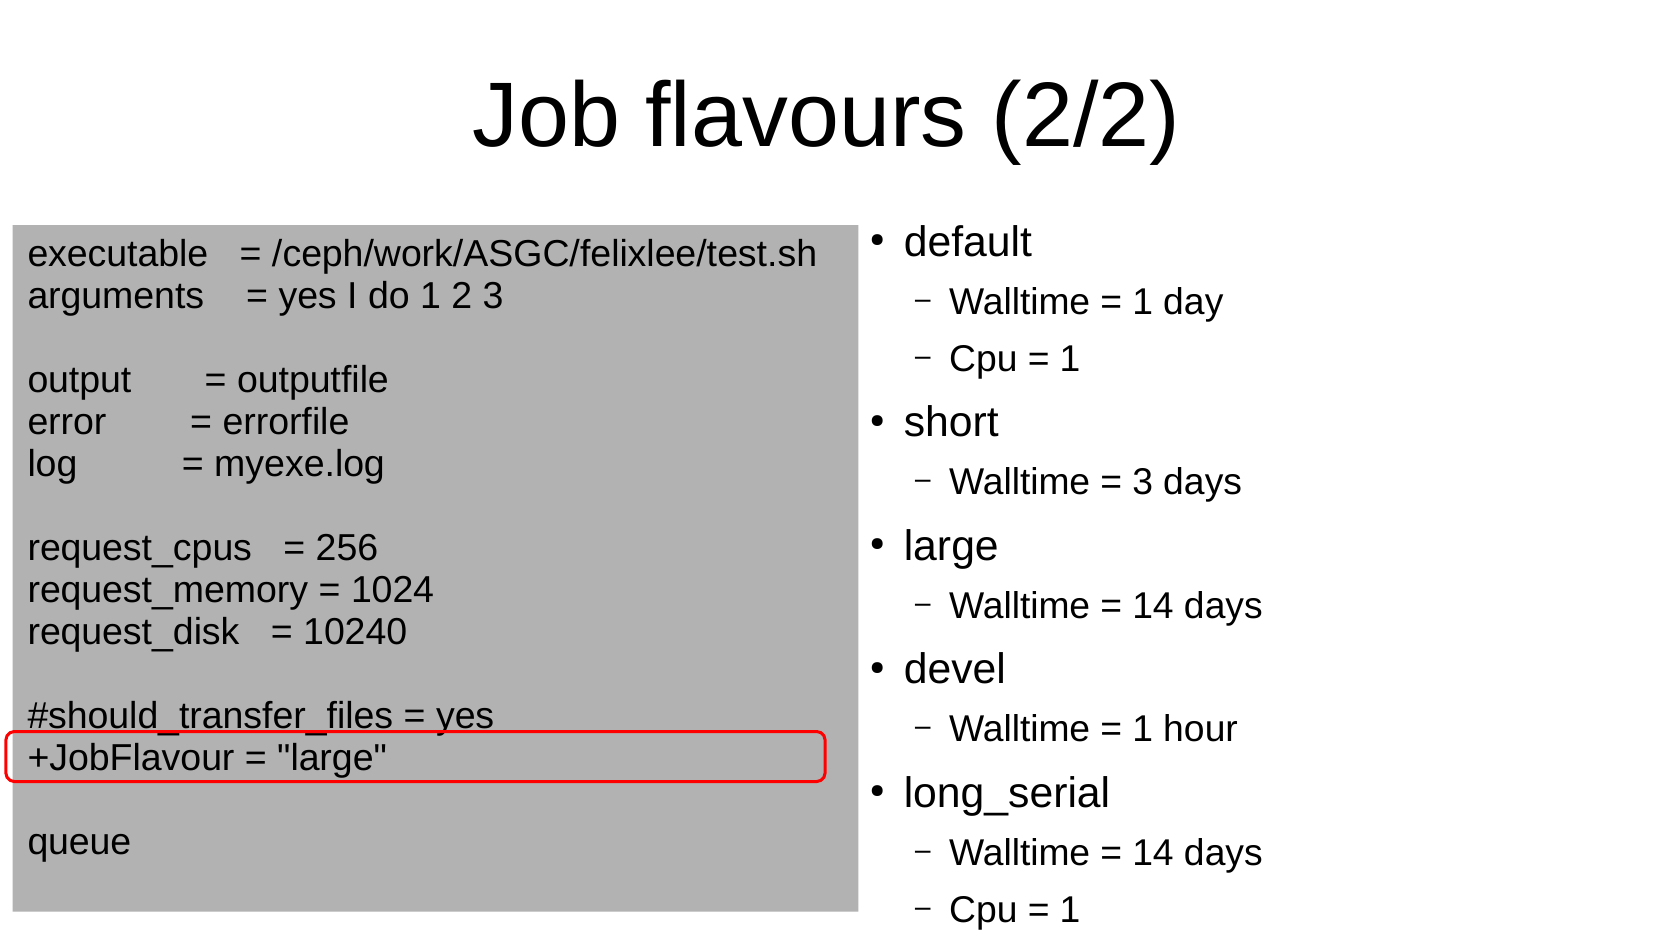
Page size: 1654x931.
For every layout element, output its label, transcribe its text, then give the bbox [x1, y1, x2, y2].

title Job flavours (2/2) [82, 37, 1571, 193]
list default Walltime = 1 day Cpu = 1 short Walltime = 3 days large Walltime = 14 days devel Walltime = 1 hour long_serial Walltime = 14 days Cpu = 1 [858, 217, 1651, 931]
text_box executable = /ceph/work/ASGC/felixlee/test.sh arguments = yes I do 1 2 3 output = outputfile error = errorfile log = myexe.log request_cpus = 256 request_memory = 1024 request_disk = 10240 #should_transfer_files = yes +JobFlavour = "large" queue [12, 734, 823, 780]
text_box executable = /ceph/work/ASGC/felixlee/test.sh arguments = yes I do 1 2 3 output = outputfile error = errorfile log = myexe.log request_cpus = 256 request_memory = 1024 request_disk = 10240 #should_transfer_files = yes +JobFlavour = "large" queue [12, 225, 859, 912]
